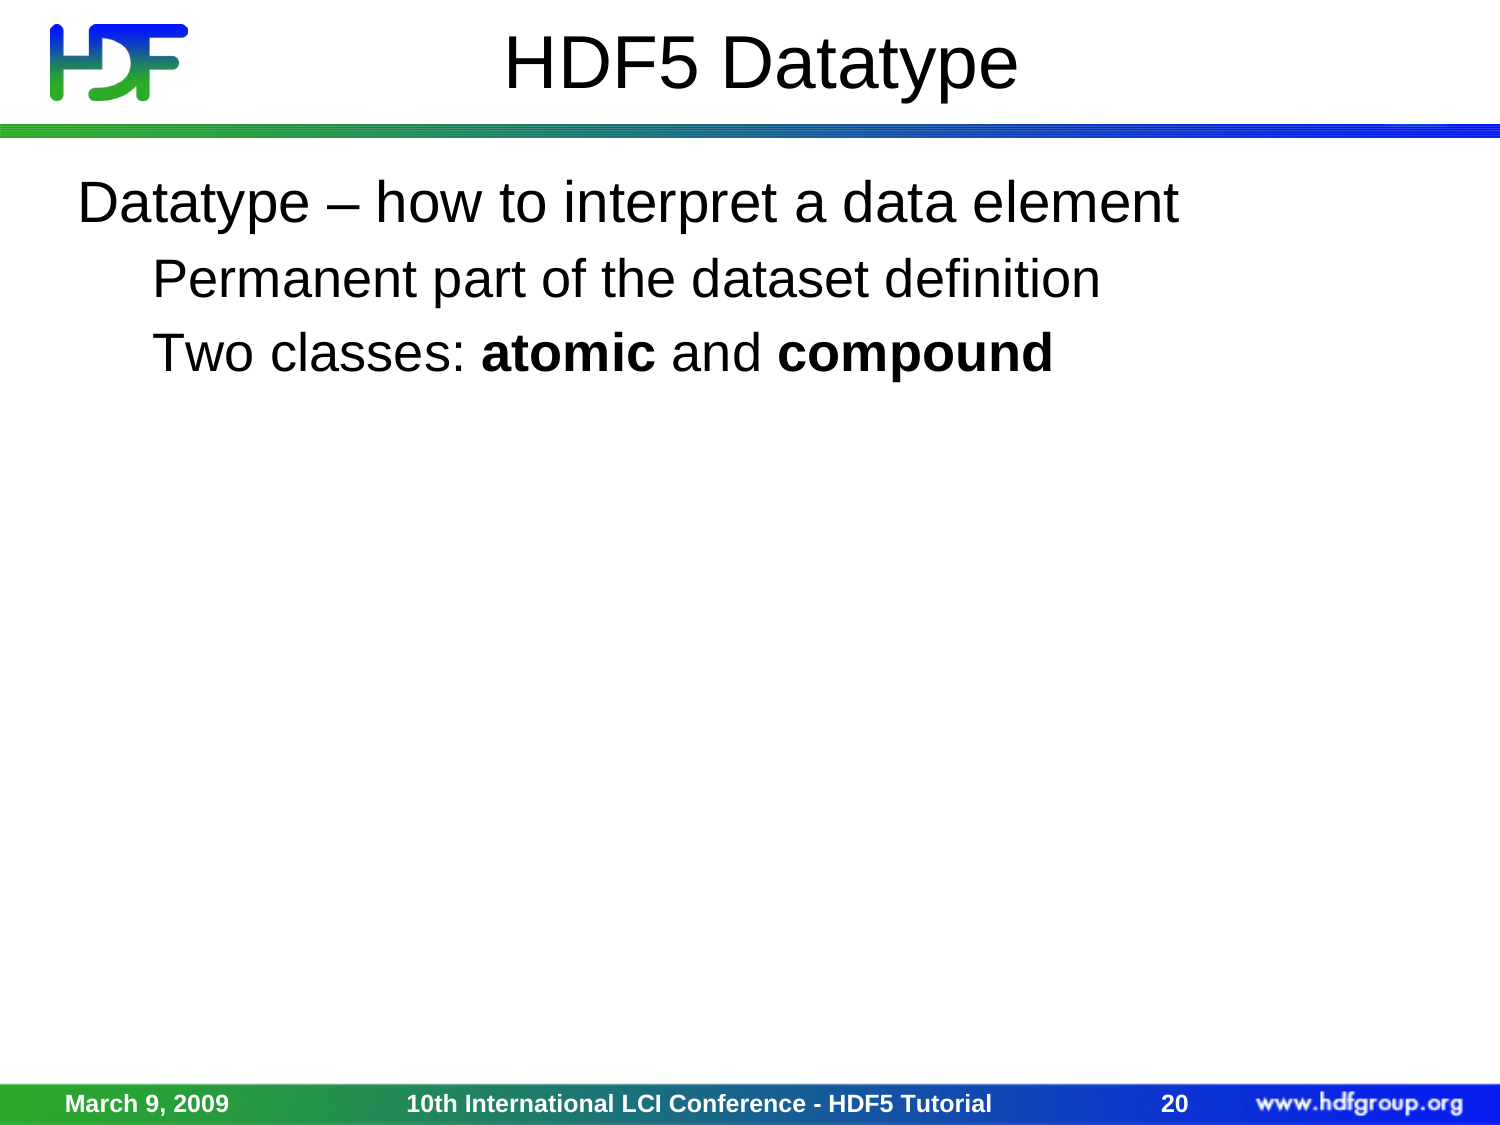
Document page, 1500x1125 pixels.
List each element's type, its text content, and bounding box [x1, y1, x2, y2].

text_box 10th International LCI Conference - HDF5 Tutorial [374, 1087, 1026, 1125]
picture [0, 0, 1500, 1125]
list Datatype – how to interpret a data element Permanent part of the dataset definition Two classes: atomic and compound [62, 162, 1450, 473]
text_box March 9, 2009 [49, 1087, 374, 1125]
text_box <number> [1112, 1087, 1238, 1125]
title HDF5 Datatype [187, 13, 1338, 113]
